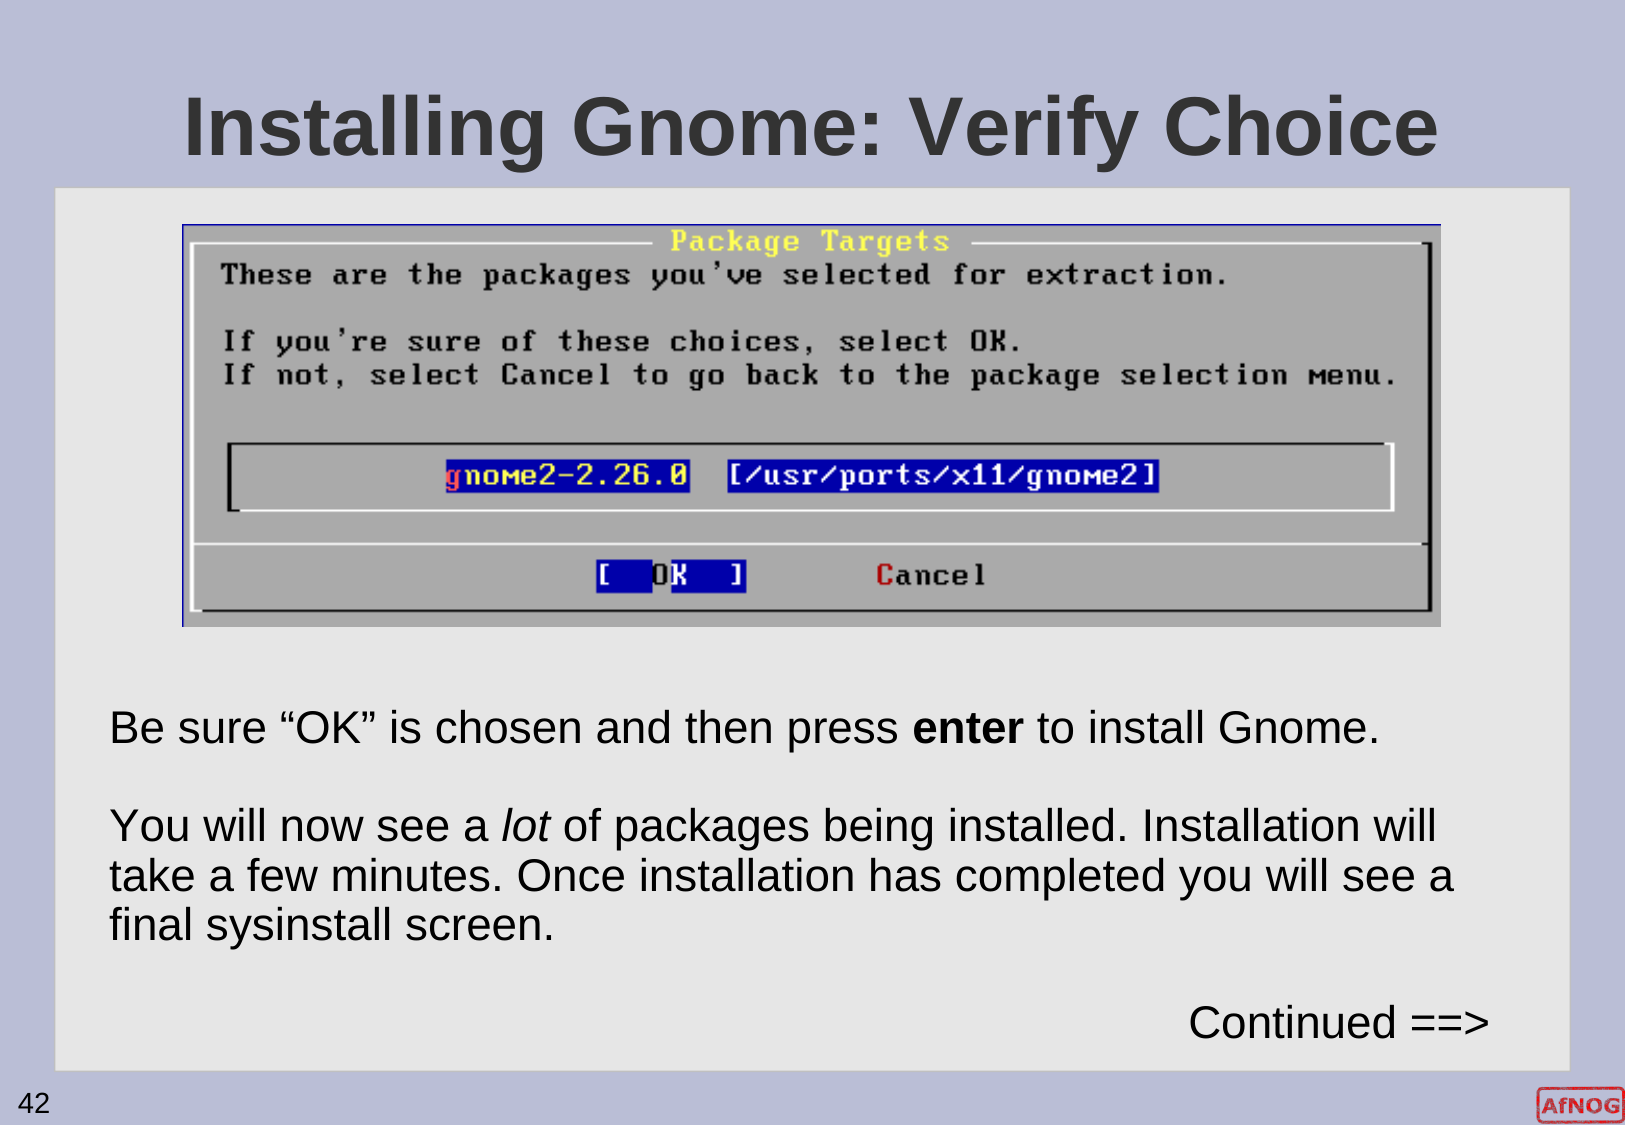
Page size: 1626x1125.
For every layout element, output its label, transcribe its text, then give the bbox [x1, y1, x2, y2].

title Installing Gnome: Verify Choice [54, 51, 1571, 207]
text_box Be sure “OK” is chosen and then press enter to install Gnome. You will now see a lot of packages being installed. Installation will take a few minutes. Once installation has completed you will see a final sysinstall screen. Continued ==> [94, 696, 1530, 1063]
picture [182, 224, 1441, 627]
picture [1535, 1085, 1626, 1125]
